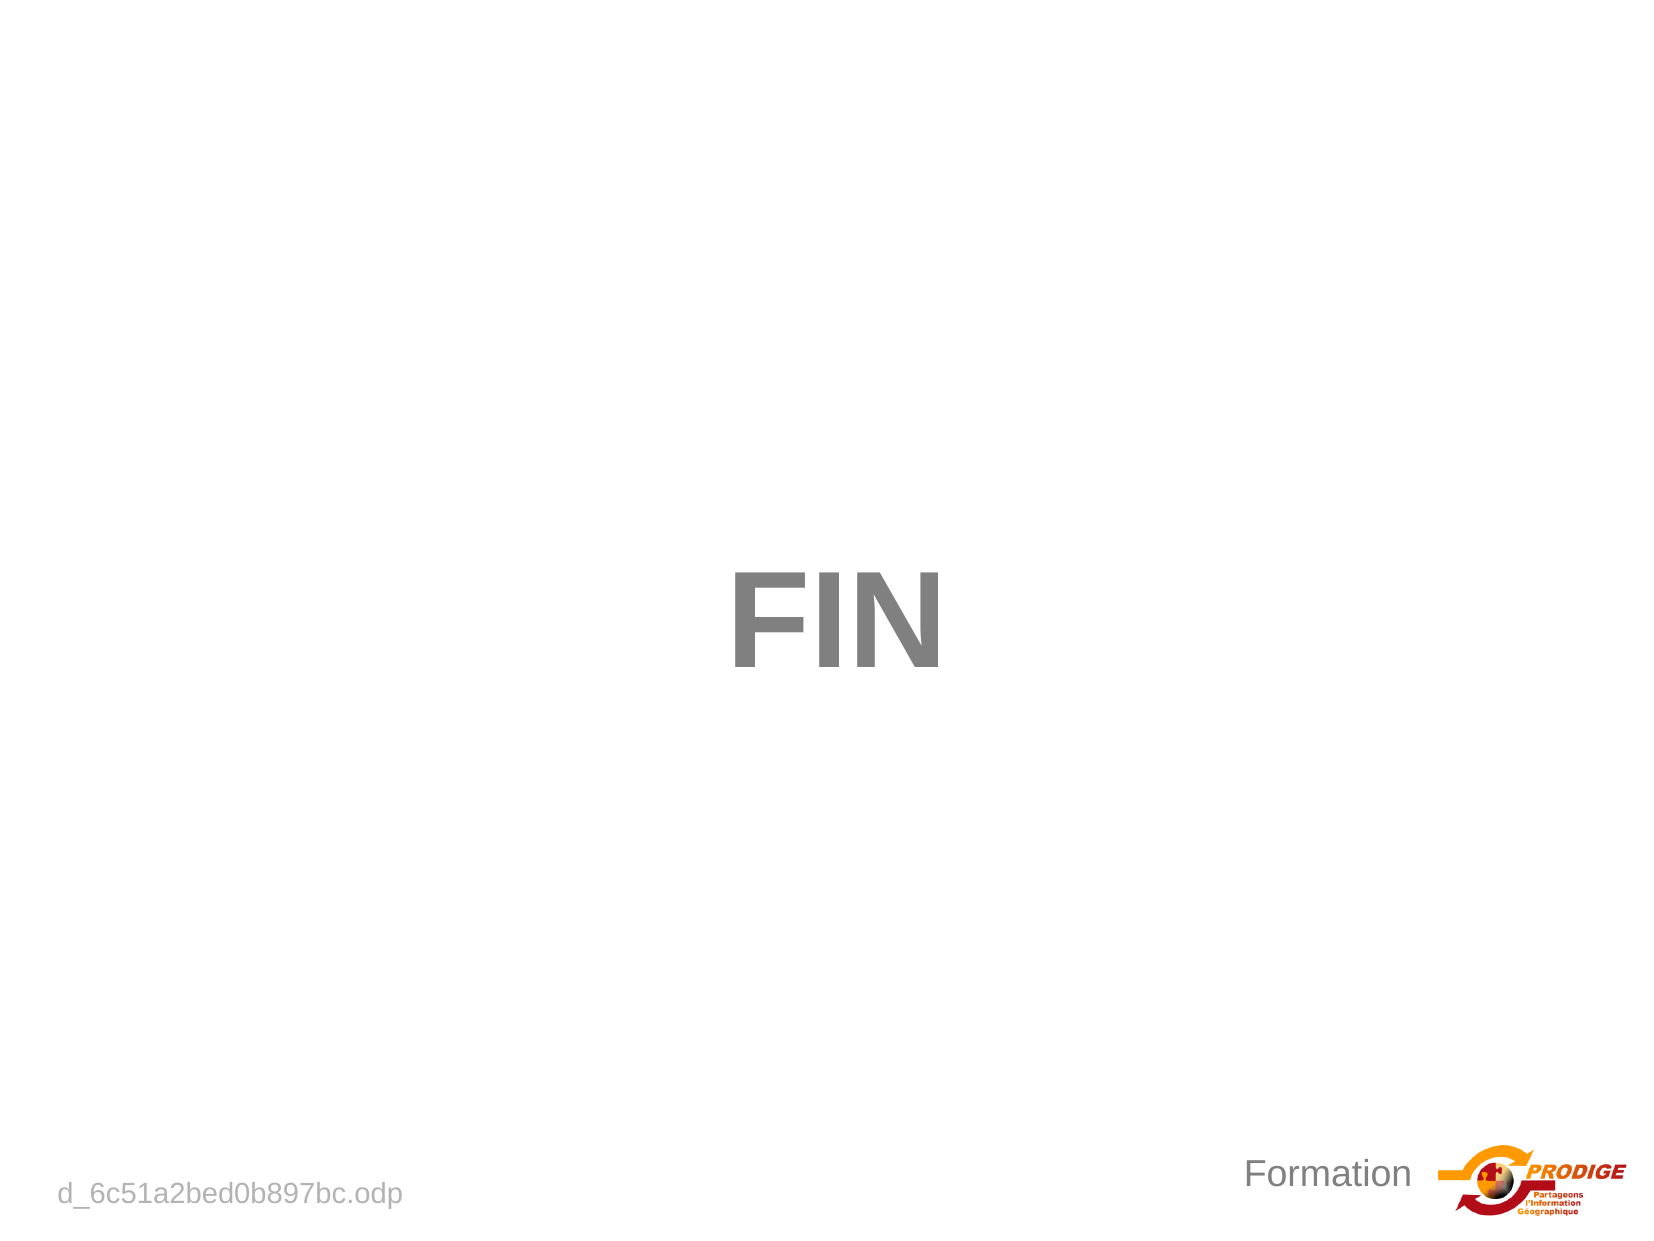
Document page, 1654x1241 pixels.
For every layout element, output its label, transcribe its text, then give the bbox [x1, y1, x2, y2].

text_box FIN [711, 535, 963, 705]
picture [1438, 1145, 1627, 1216]
